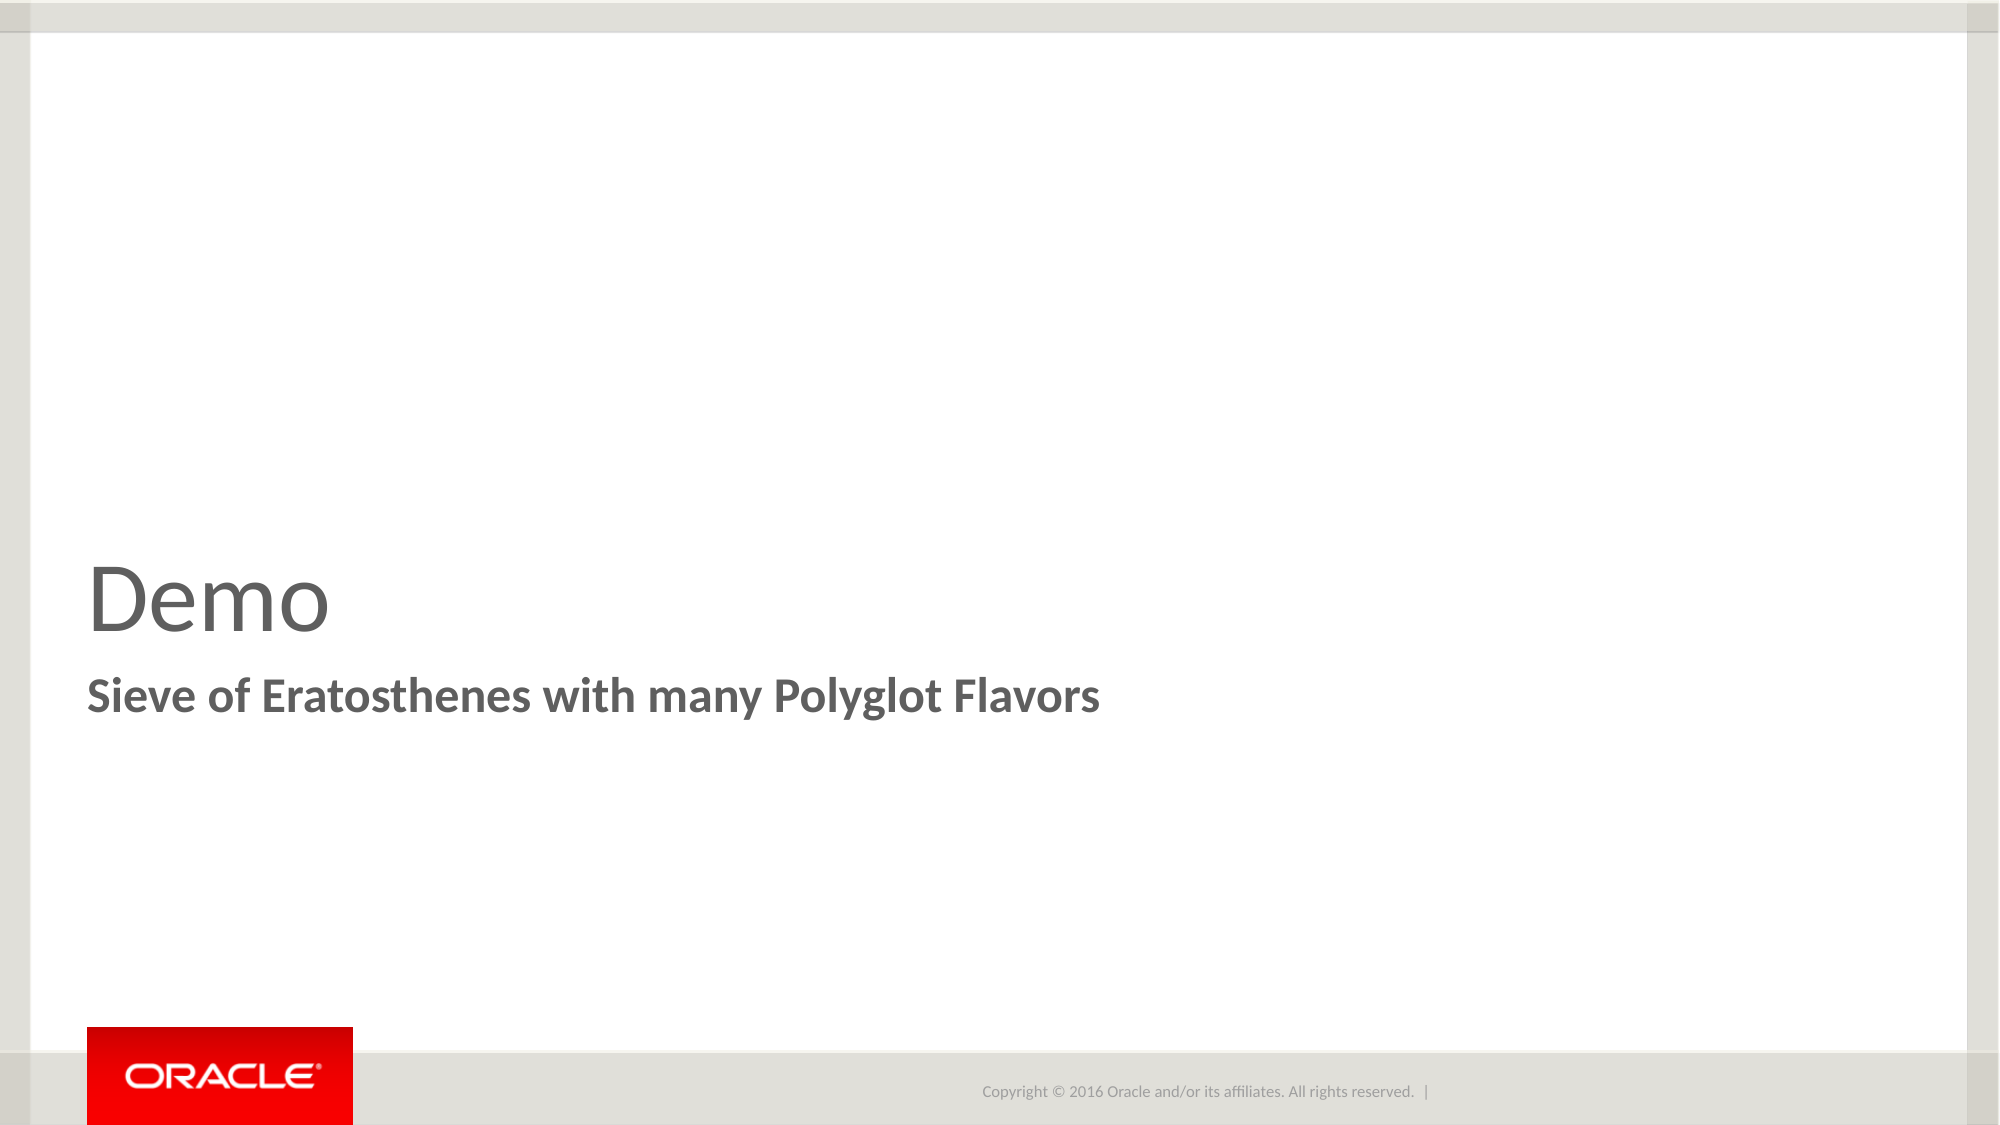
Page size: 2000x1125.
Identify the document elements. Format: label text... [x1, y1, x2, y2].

picture [87, 1027, 353, 1125]
text_box Sieve of Eratosthenes with many Polyglot Flavors [87, 662, 1912, 813]
text_box Demo [87, 426, 1912, 652]
